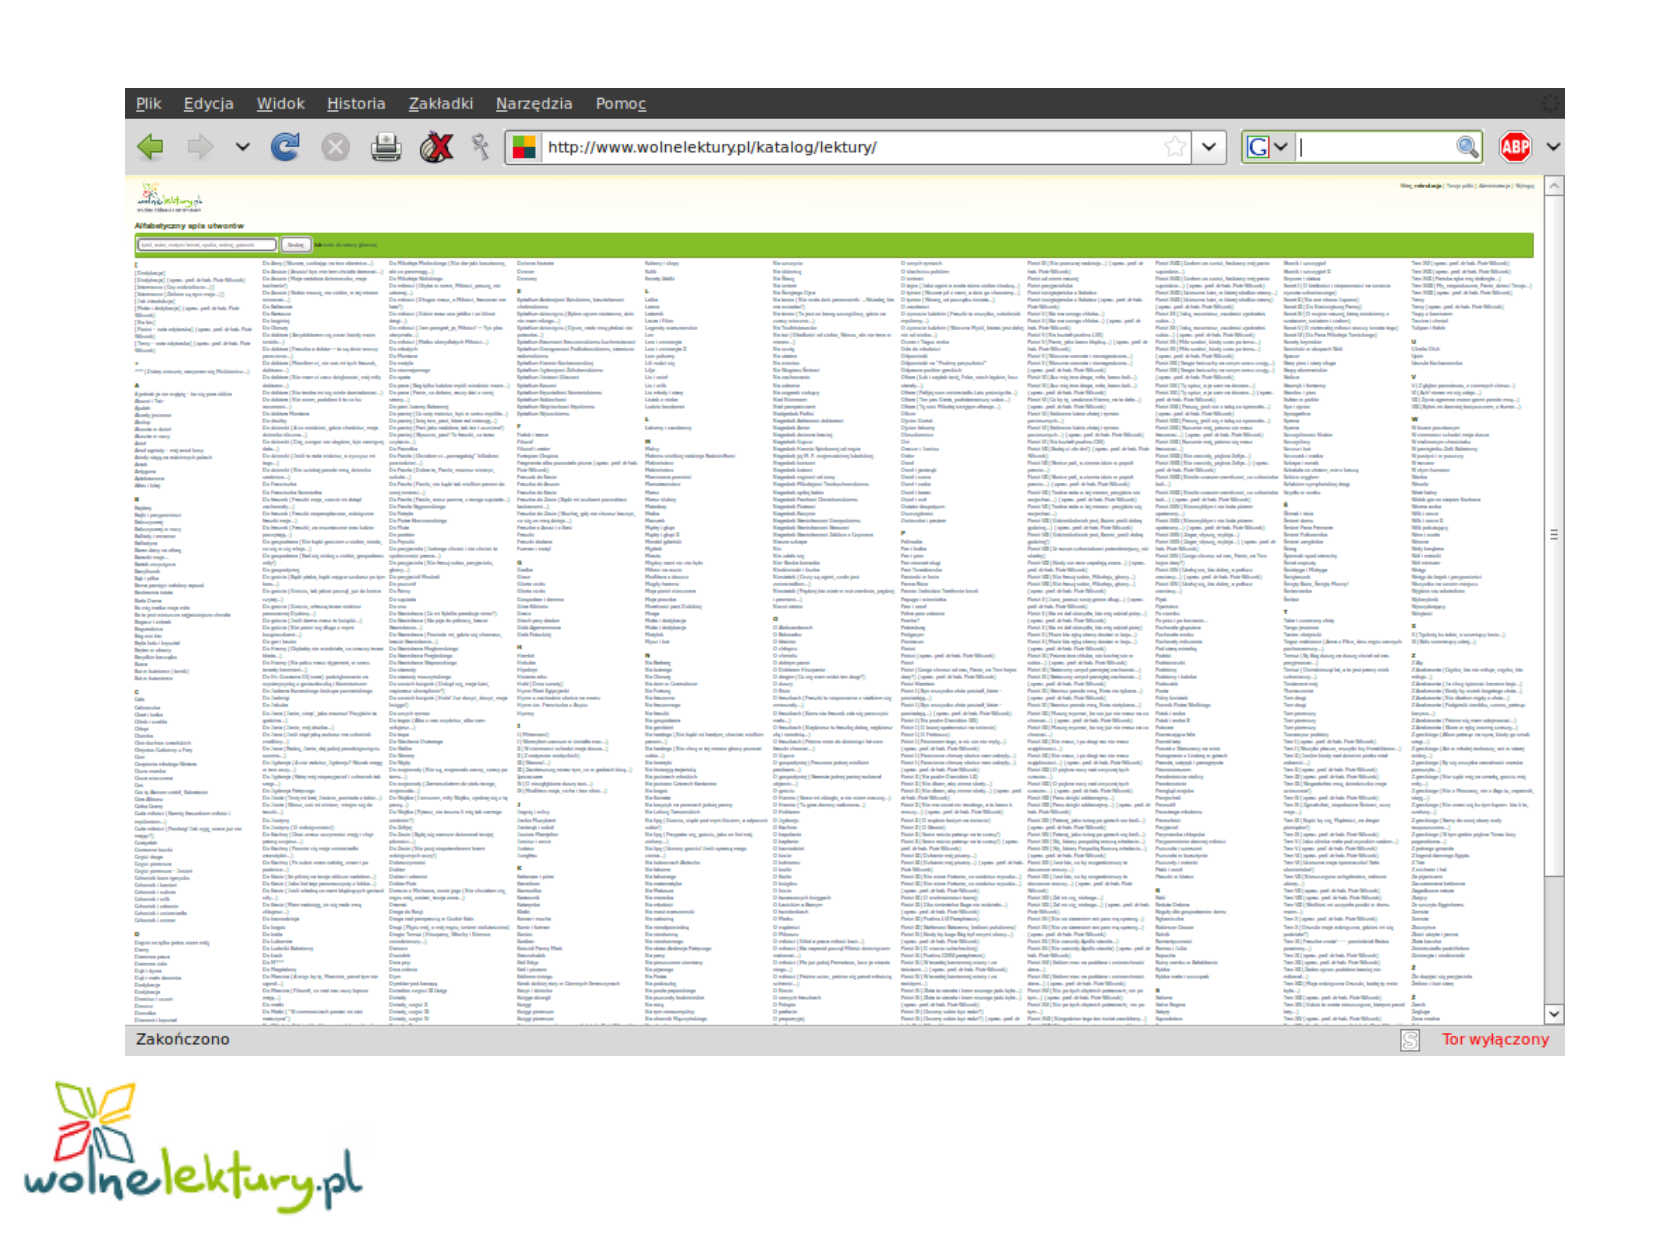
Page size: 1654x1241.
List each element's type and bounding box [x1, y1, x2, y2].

picture [4, 88, 1565, 1241]
